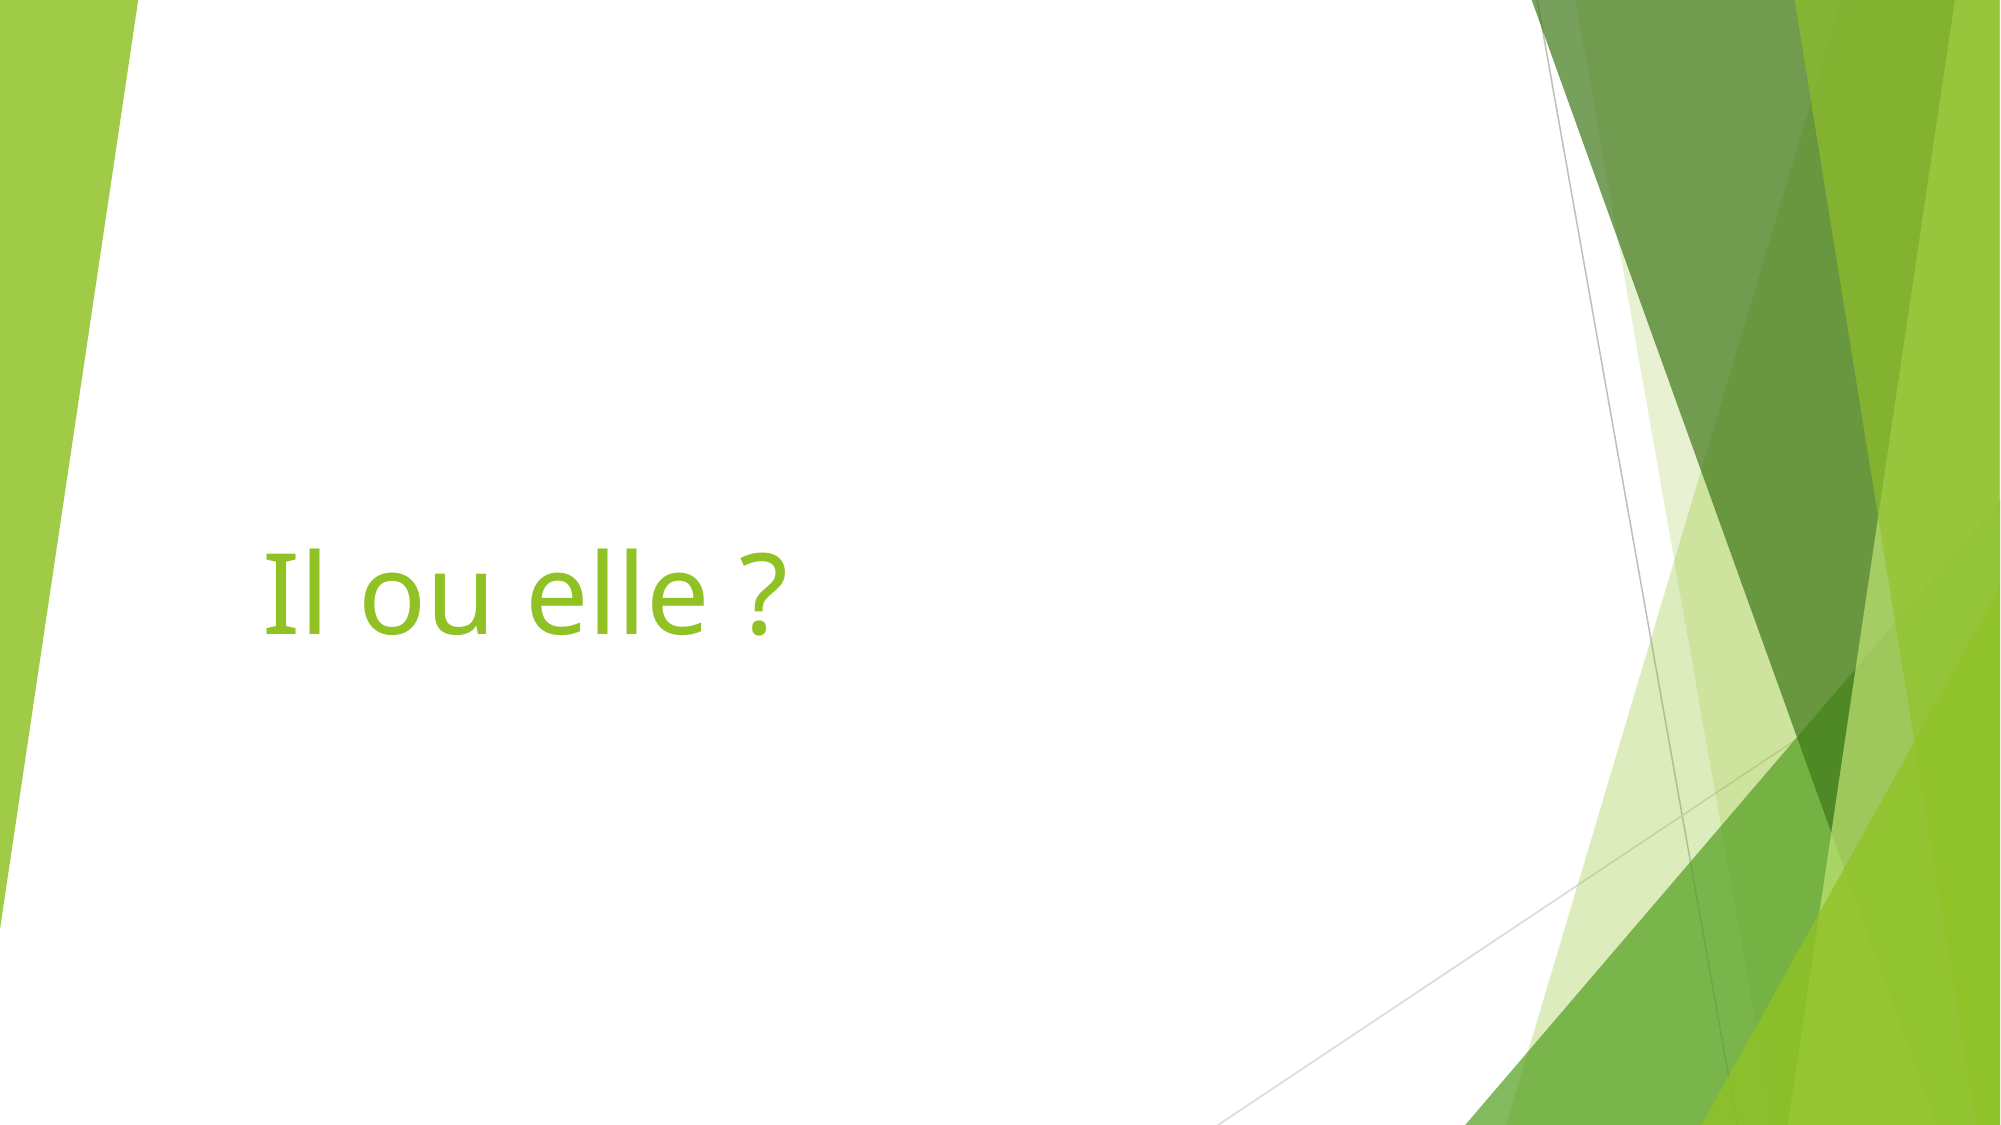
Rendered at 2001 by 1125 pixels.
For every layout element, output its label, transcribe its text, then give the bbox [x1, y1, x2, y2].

title Il ou elle ? [247, 394, 1522, 665]
